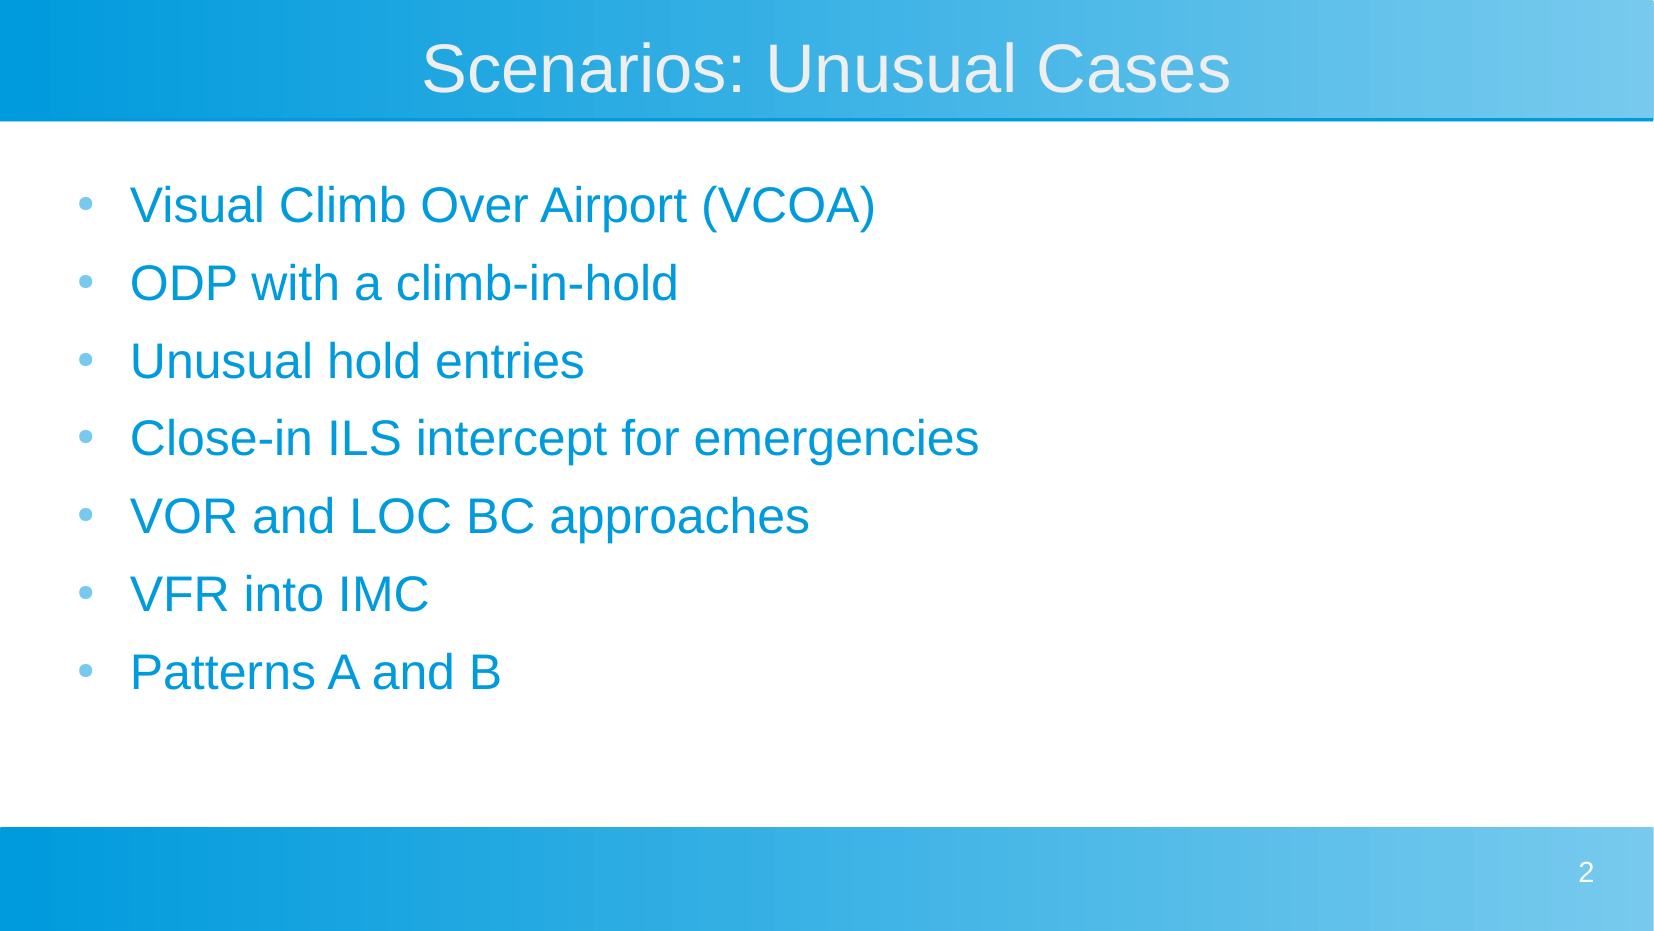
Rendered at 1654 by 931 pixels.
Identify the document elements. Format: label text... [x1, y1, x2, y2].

title Scenarios: Unusual Cases [59, 29, 1595, 108]
list Visual Climb Over Airport (VCOA) ODP with a climb-in-hold Unusual hold entries Close-in ILS intercept for emergencies VOR and LOC BC approaches VFR into IMC Patterns A and B [59, 177, 1595, 768]
